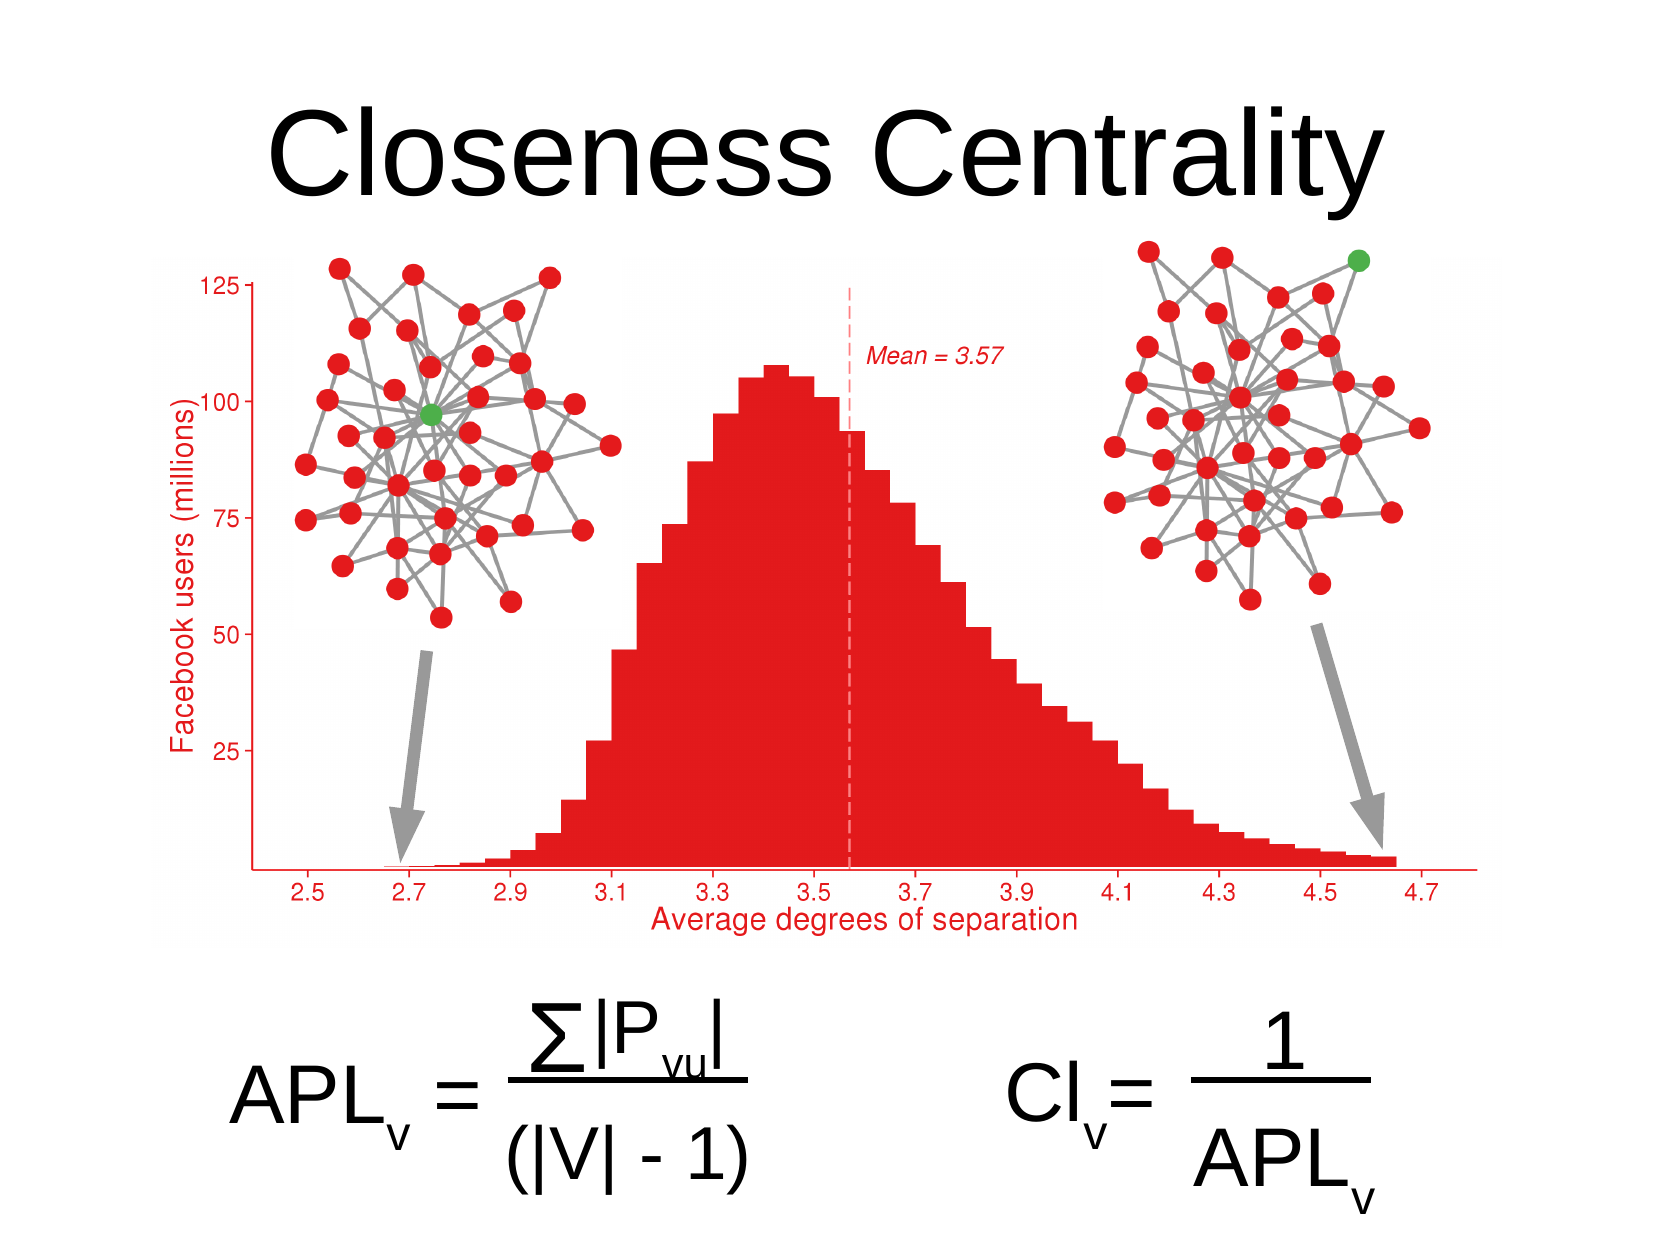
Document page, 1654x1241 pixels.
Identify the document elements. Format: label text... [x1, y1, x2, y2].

text_box Clv= [990, 1039, 1171, 1152]
text_box Σ [511, 975, 603, 1077]
text_box 1 APLv [1179, 986, 1391, 1202]
title Closeness Centrality [82, 49, 1571, 257]
text_box |Pvu| (|V| - 1) [490, 978, 768, 1176]
text_box APLv = [214, 1040, 498, 1154]
picture [151, 257, 1502, 948]
